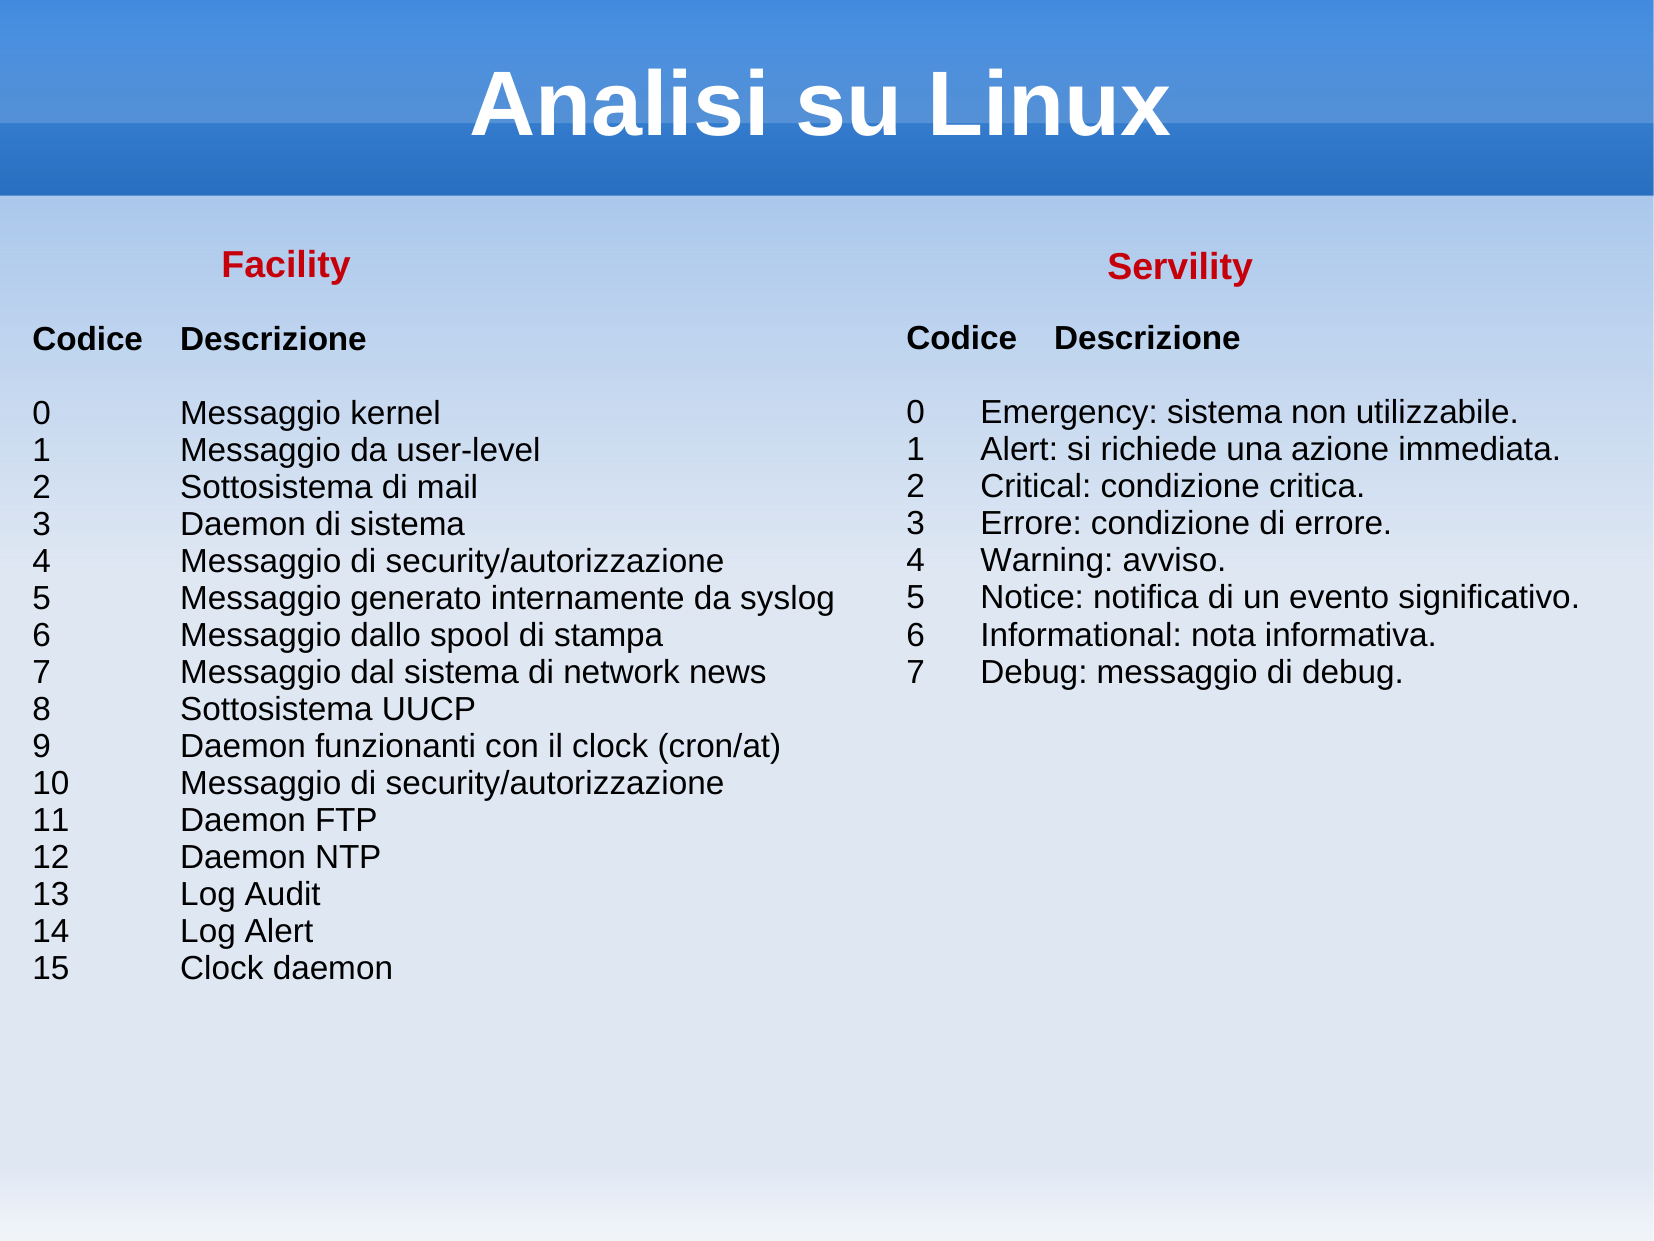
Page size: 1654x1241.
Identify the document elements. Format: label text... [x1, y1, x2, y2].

text_box Facility [206, 236, 366, 294]
text_box Codice Descrizione 0 Messaggio kernel 1 Messaggio da user-level 2 Sottosistema di mail 3 Daemon di sistema 4 Messaggio di security/autorizzazione 5 Messaggio generato internamente da syslog 6 Messaggio dallo spool di stampa 7 Messaggio dal sistema di network news 8 Sottosistema UUCP 9 Daemon funzionanti con il clock (cron/at) 10 Messaggio di security/autorizzazione 11 Daemon FTP 12 Daemon NTP 13 Log Audit 14 Log Alert 15 Clock daemon [17, 312, 875, 995]
text_box Servility [1092, 238, 1268, 296]
picture [0, 0, 1654, 1241]
text_box Codice Descrizione 0 Emergency: sistema non utilizzabile. 1 Alert: si richiede una azione immediata. 2 Critical: condizione critica. 3 Errore: condizione di errore. 4 Warning: avviso. 5 Notice: notifica di un evento significativo. 6 Informational: nota informativa. 7 Debug: messaggio di debug. [891, 312, 1654, 698]
title Analisi su Linux [76, 0, 1565, 208]
